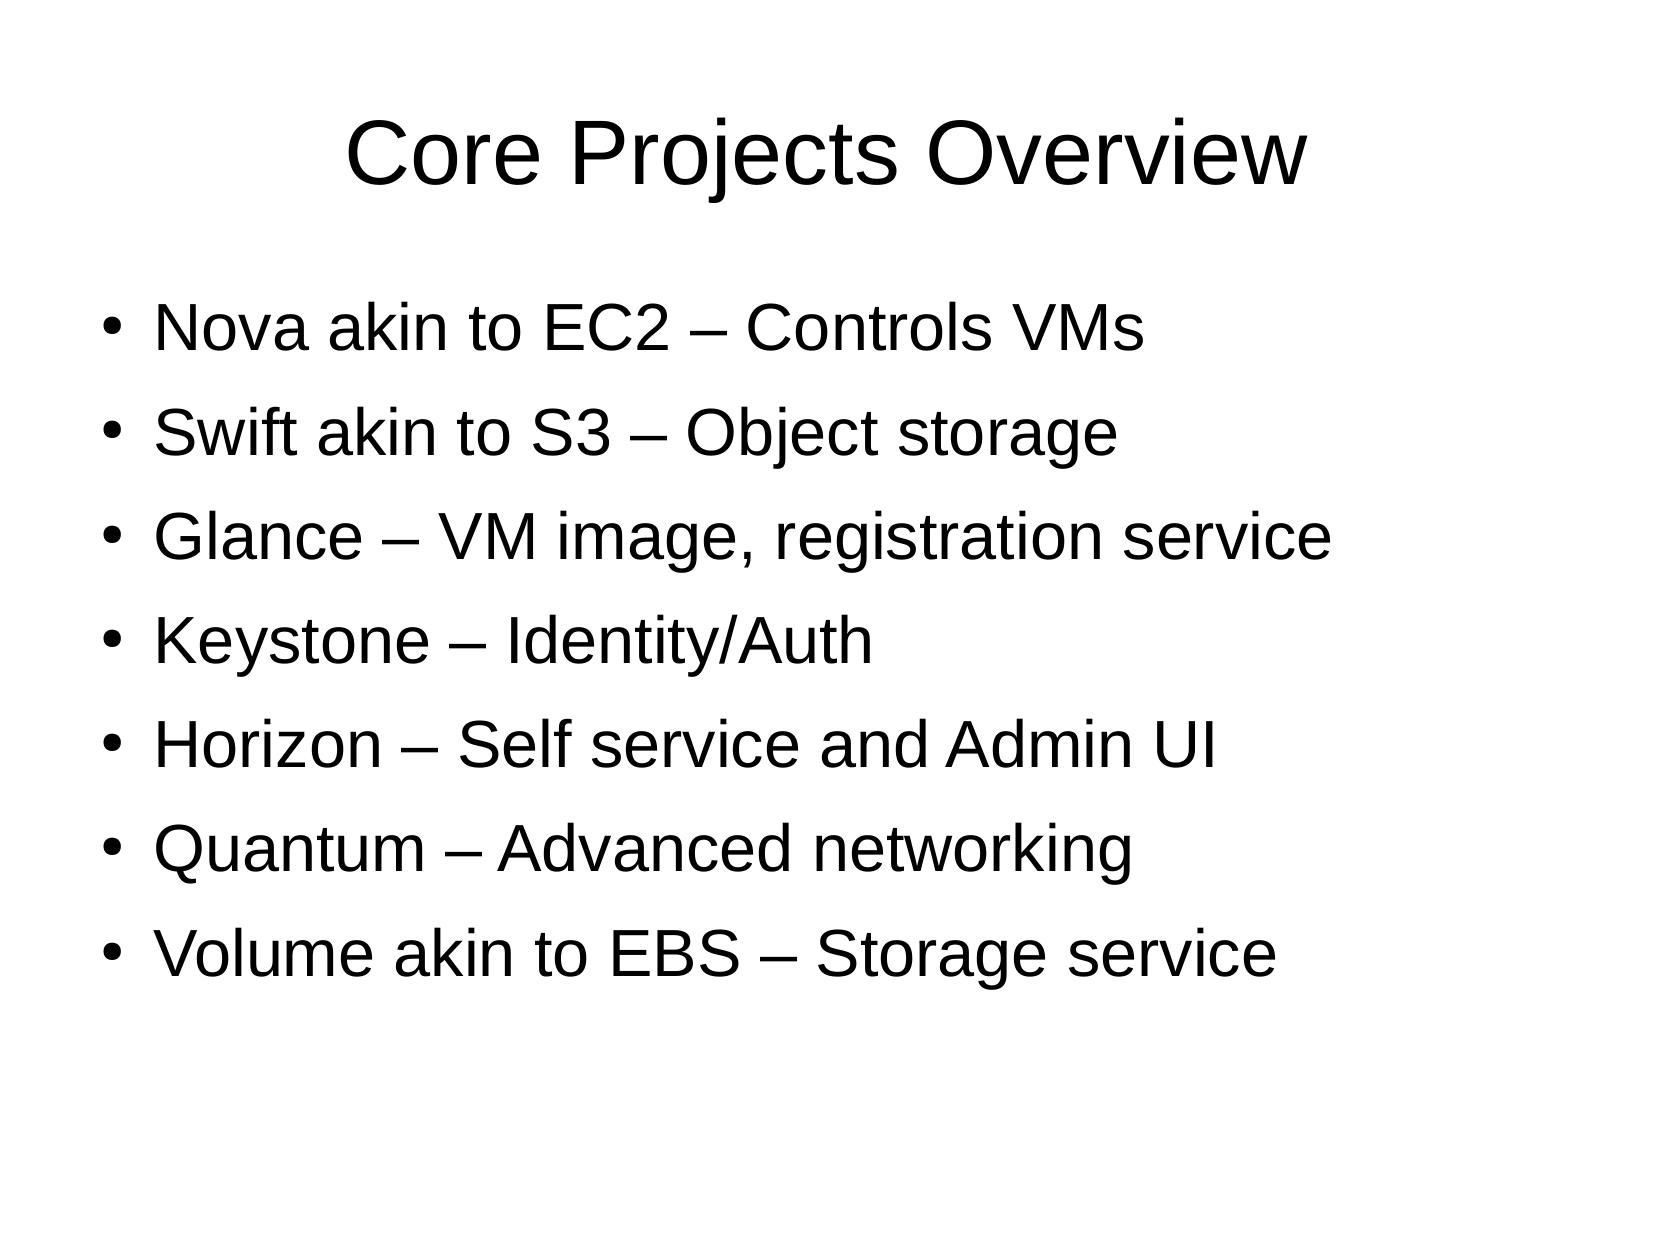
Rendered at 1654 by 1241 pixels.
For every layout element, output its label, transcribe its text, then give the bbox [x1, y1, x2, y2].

list Nova akin to EC2 – Controls VMs Swift akin to S3 – Object storage Glance – VM image, registration service Keystone – Identity/Auth Horizon – Self service and Admin UI Quantum – Advanced networking Volume akin to EBS – Storage service [82, 290, 1571, 1109]
title Core Projects Overview [82, 49, 1571, 257]
